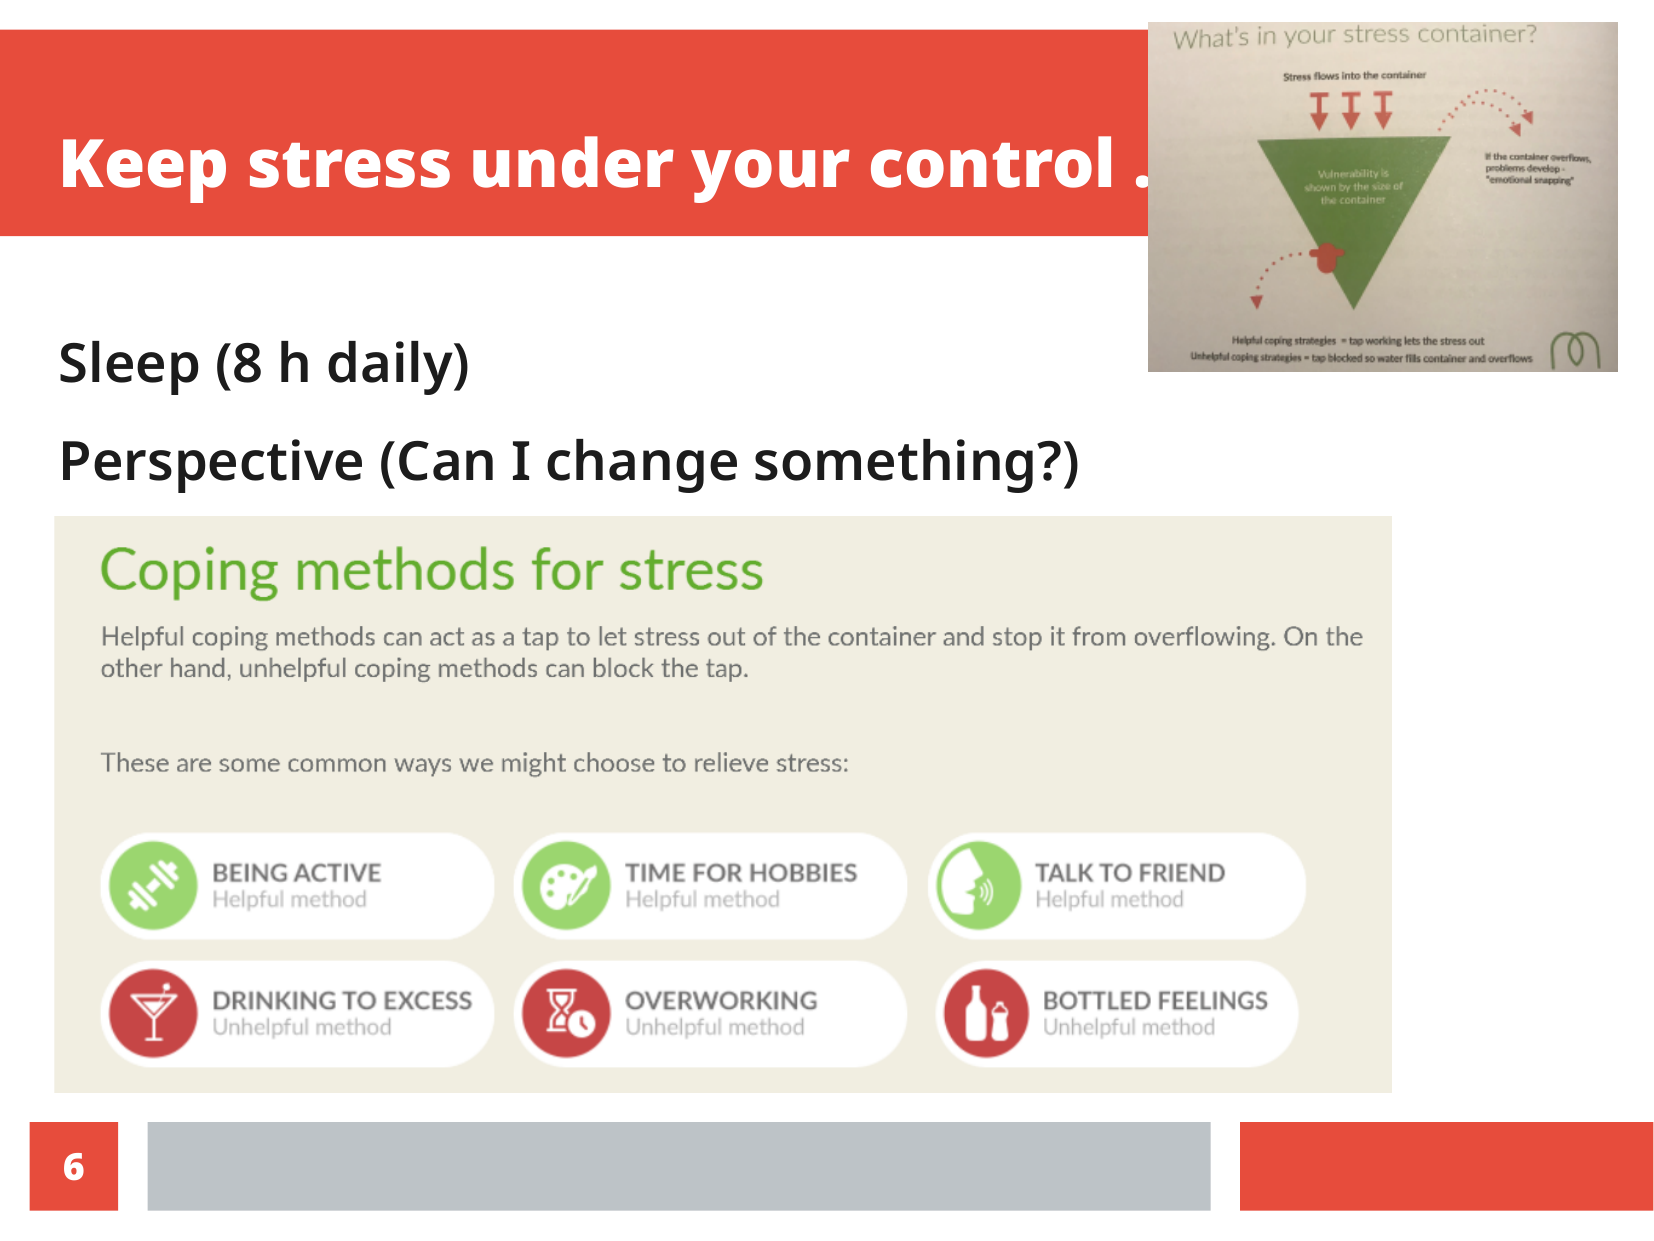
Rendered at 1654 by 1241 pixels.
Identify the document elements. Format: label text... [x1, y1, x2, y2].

picture [1148, 22, 1618, 372]
list Sleep (8 h daily) Perspective (Can I change something?) [59, 324, 1565, 1093]
title Keep stress under your control ... [59, 59, 1148, 207]
picture [54, 516, 1392, 1093]
